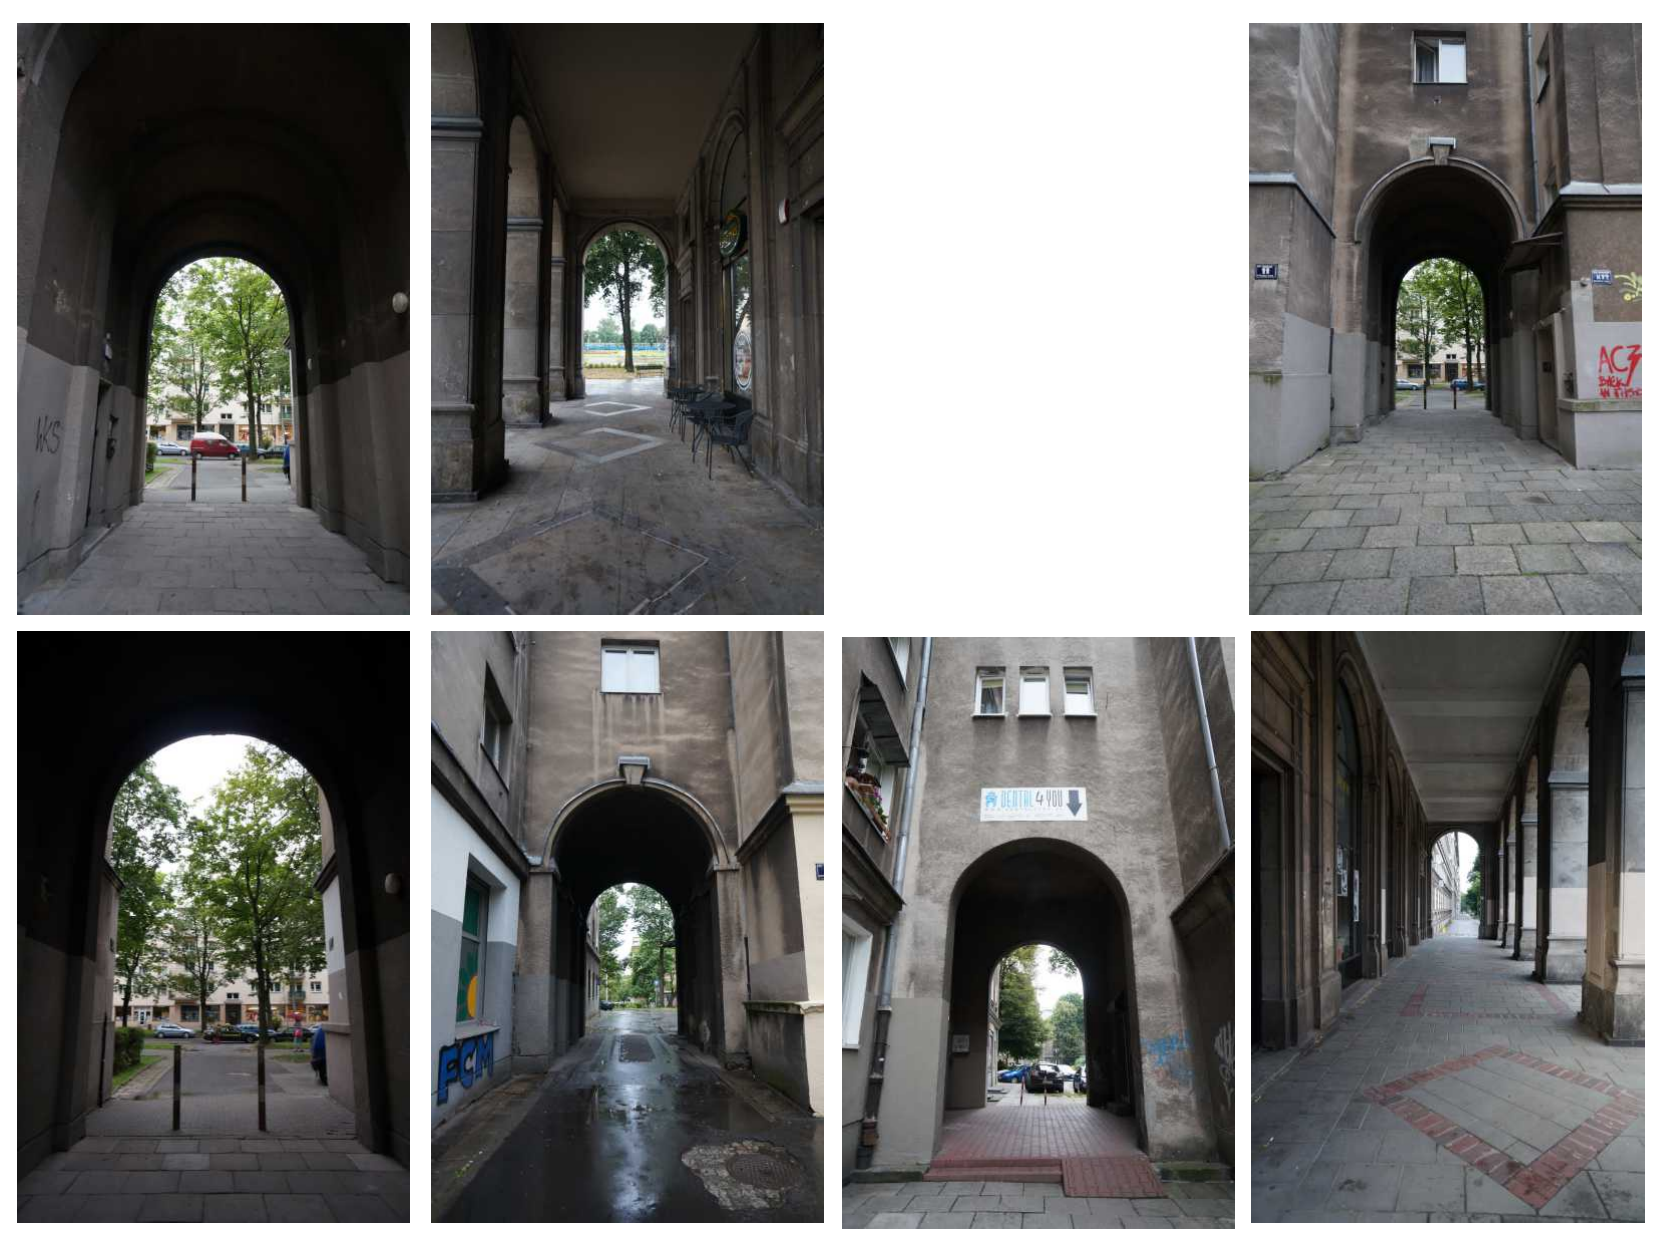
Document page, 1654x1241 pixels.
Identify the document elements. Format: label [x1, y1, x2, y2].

picture [842, 637, 1235, 1229]
picture [17, 23, 410, 615]
picture [431, 631, 824, 1223]
picture [1251, 631, 1645, 1223]
picture [17, 631, 410, 1223]
picture [431, 23, 824, 615]
picture [1249, 23, 1642, 615]
